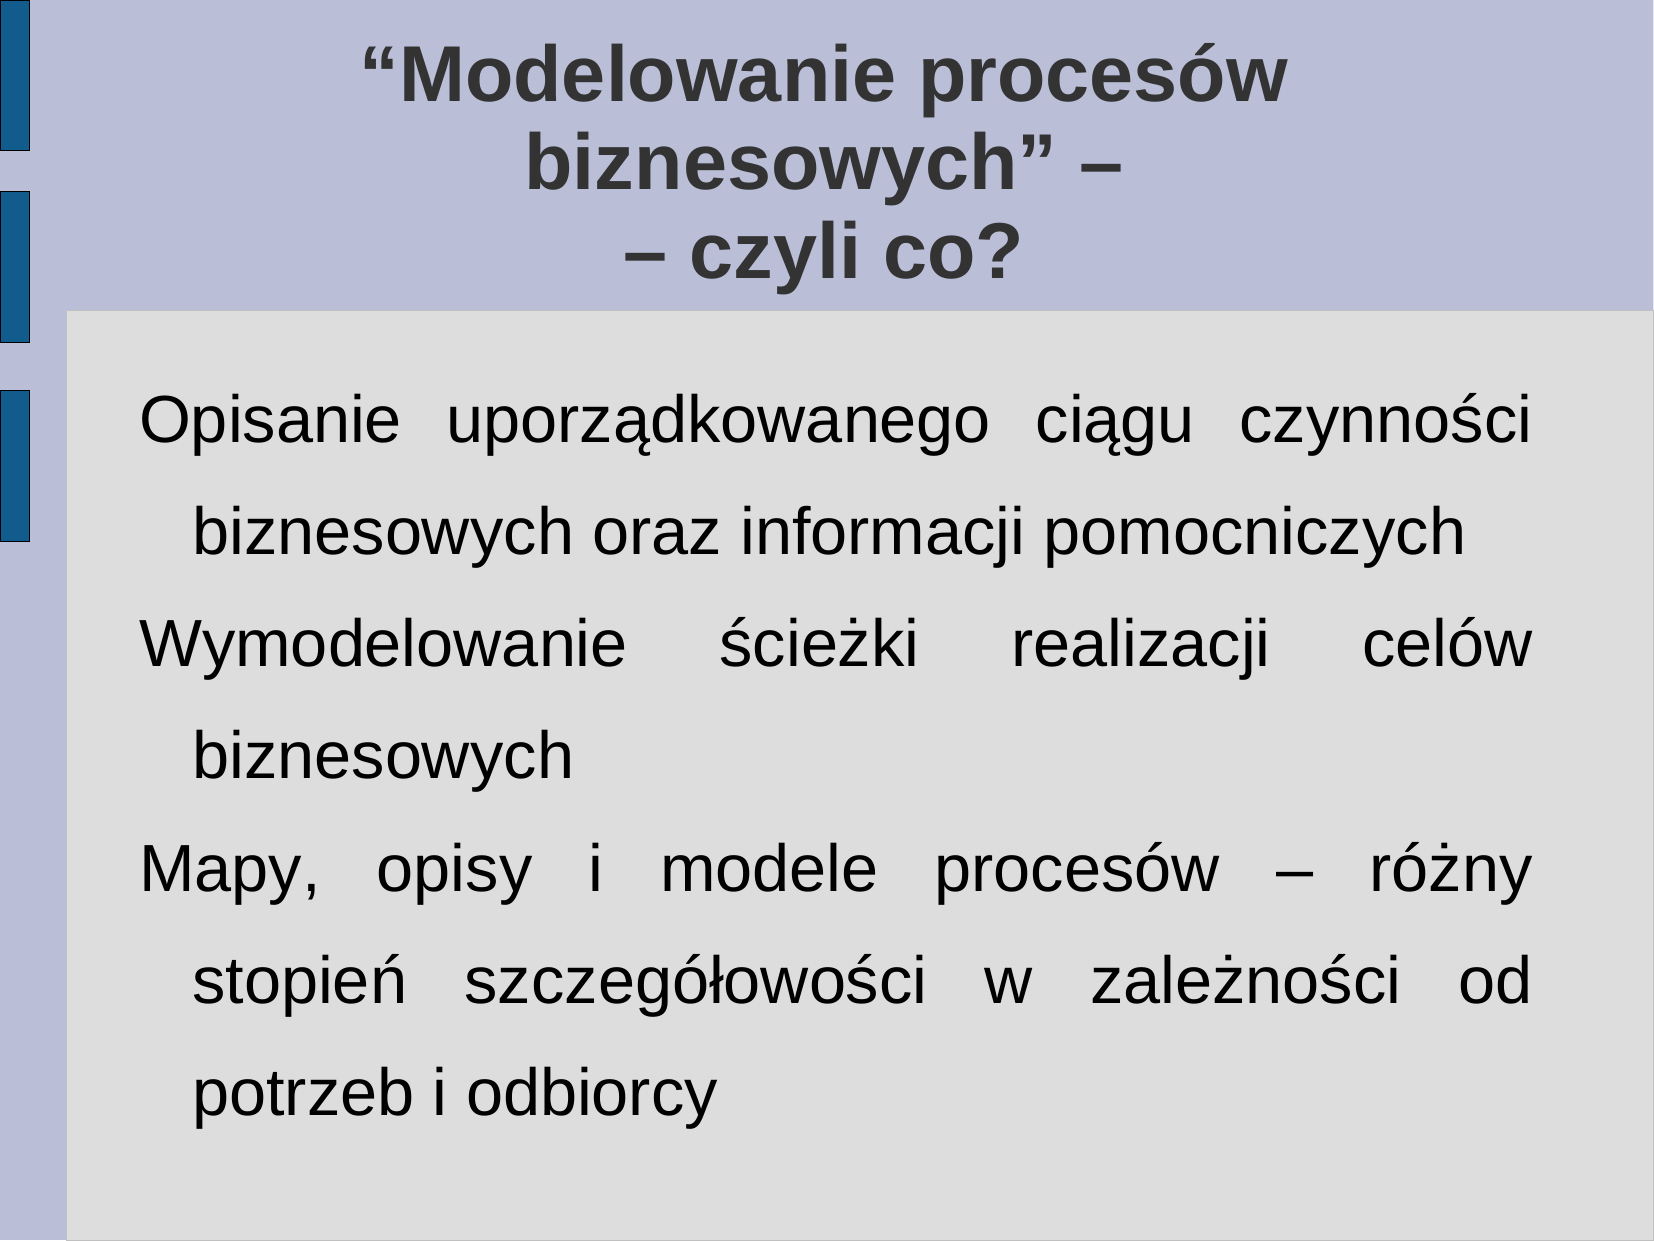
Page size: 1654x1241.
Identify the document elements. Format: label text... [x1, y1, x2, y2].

list Opisanie uporządkowanego ciągu czynności biznesowych oraz informacji pomocniczych Wymodelowanie ścieżki realizacji celów biznesowych Mapy, opisy i modele procesów – różny stopień szczegółowości w zależności od potrzeb i odbiorcy [121, 344, 1534, 1127]
title “Modelowanie procesów biznesowych” – – czyli co? [118, 29, 1531, 296]
